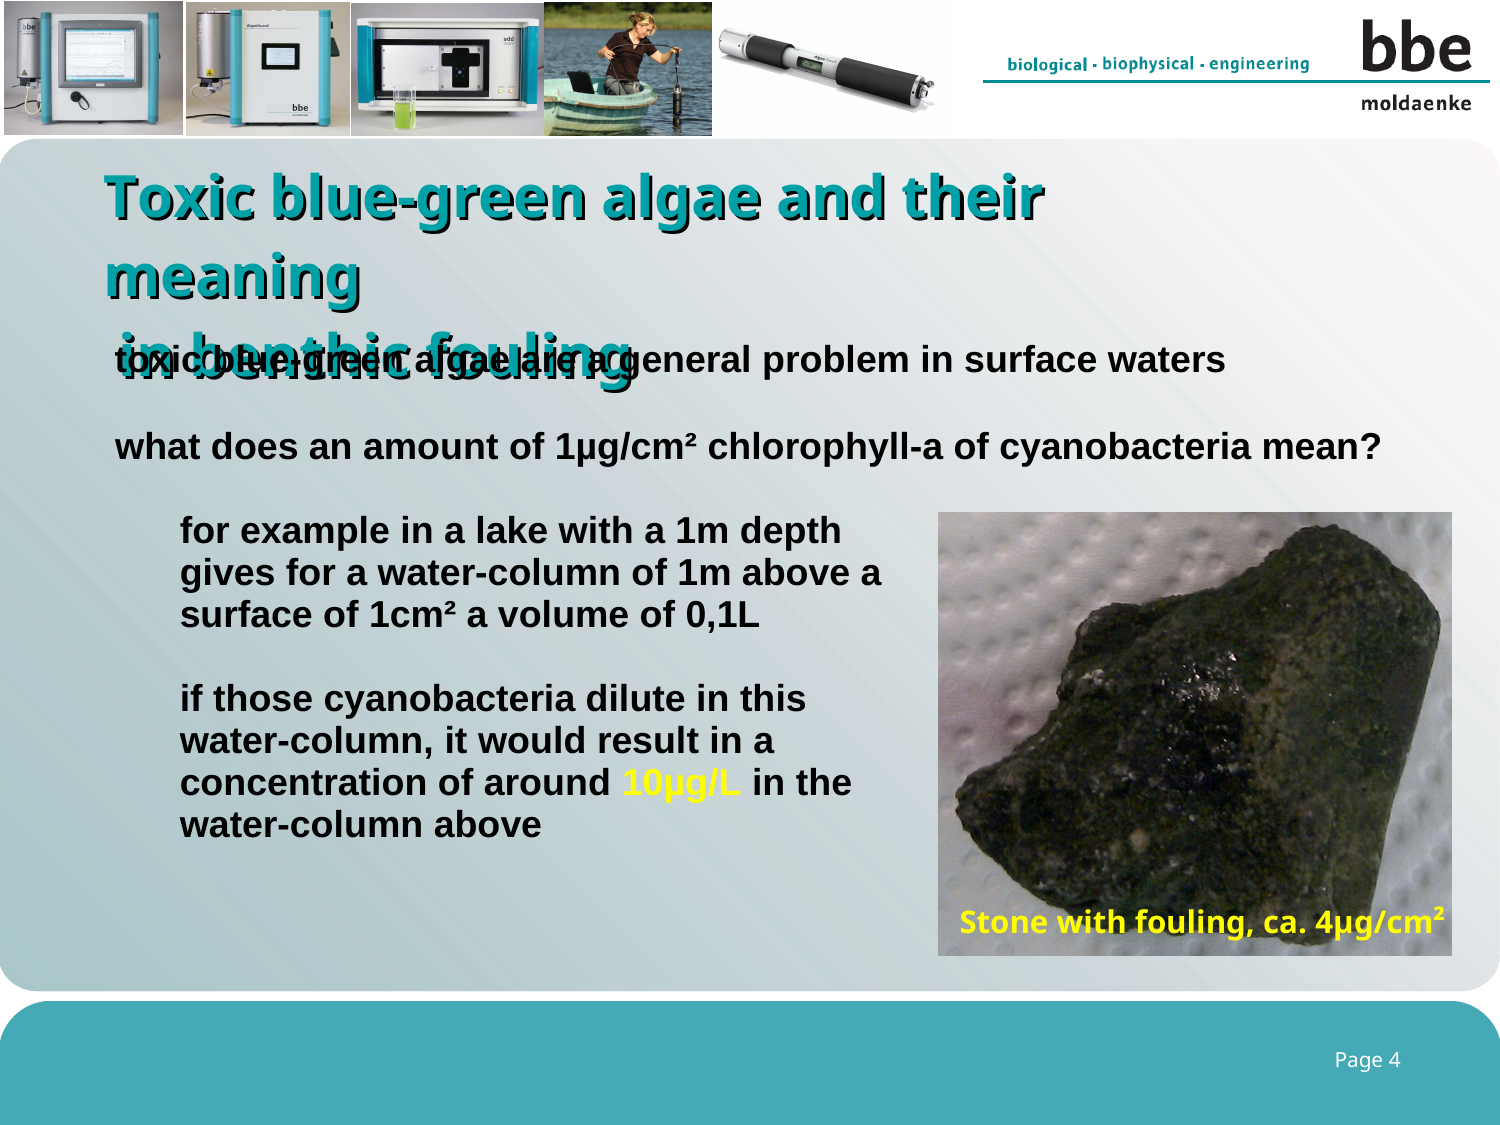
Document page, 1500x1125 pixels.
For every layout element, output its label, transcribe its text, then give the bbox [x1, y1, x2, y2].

picture [938, 512, 1452, 956]
text_box Stone with fouling, ca. 4µg/cm² [944, 892, 1500, 951]
text_box toxic blue-green algae are a general problem in surface waters what does an amount of 1µg/cm² chlorophyll-a of cyanobacteria mean? for example in a lake with a 1m depth gives for a water-column of 1m above a surface of 1cm² a volume of 0,1L if those cyanobacteria dilute in this water-column, it would result in a concentration of around 10µg/L in the water-column above [90, 324, 1424, 854]
picture [4, 1, 183, 135]
picture [186, 2, 350, 136]
picture [351, 0, 951, 138]
text_box Toxic blue-green algae and their meaning in benthic fouling [88, 147, 1273, 401]
